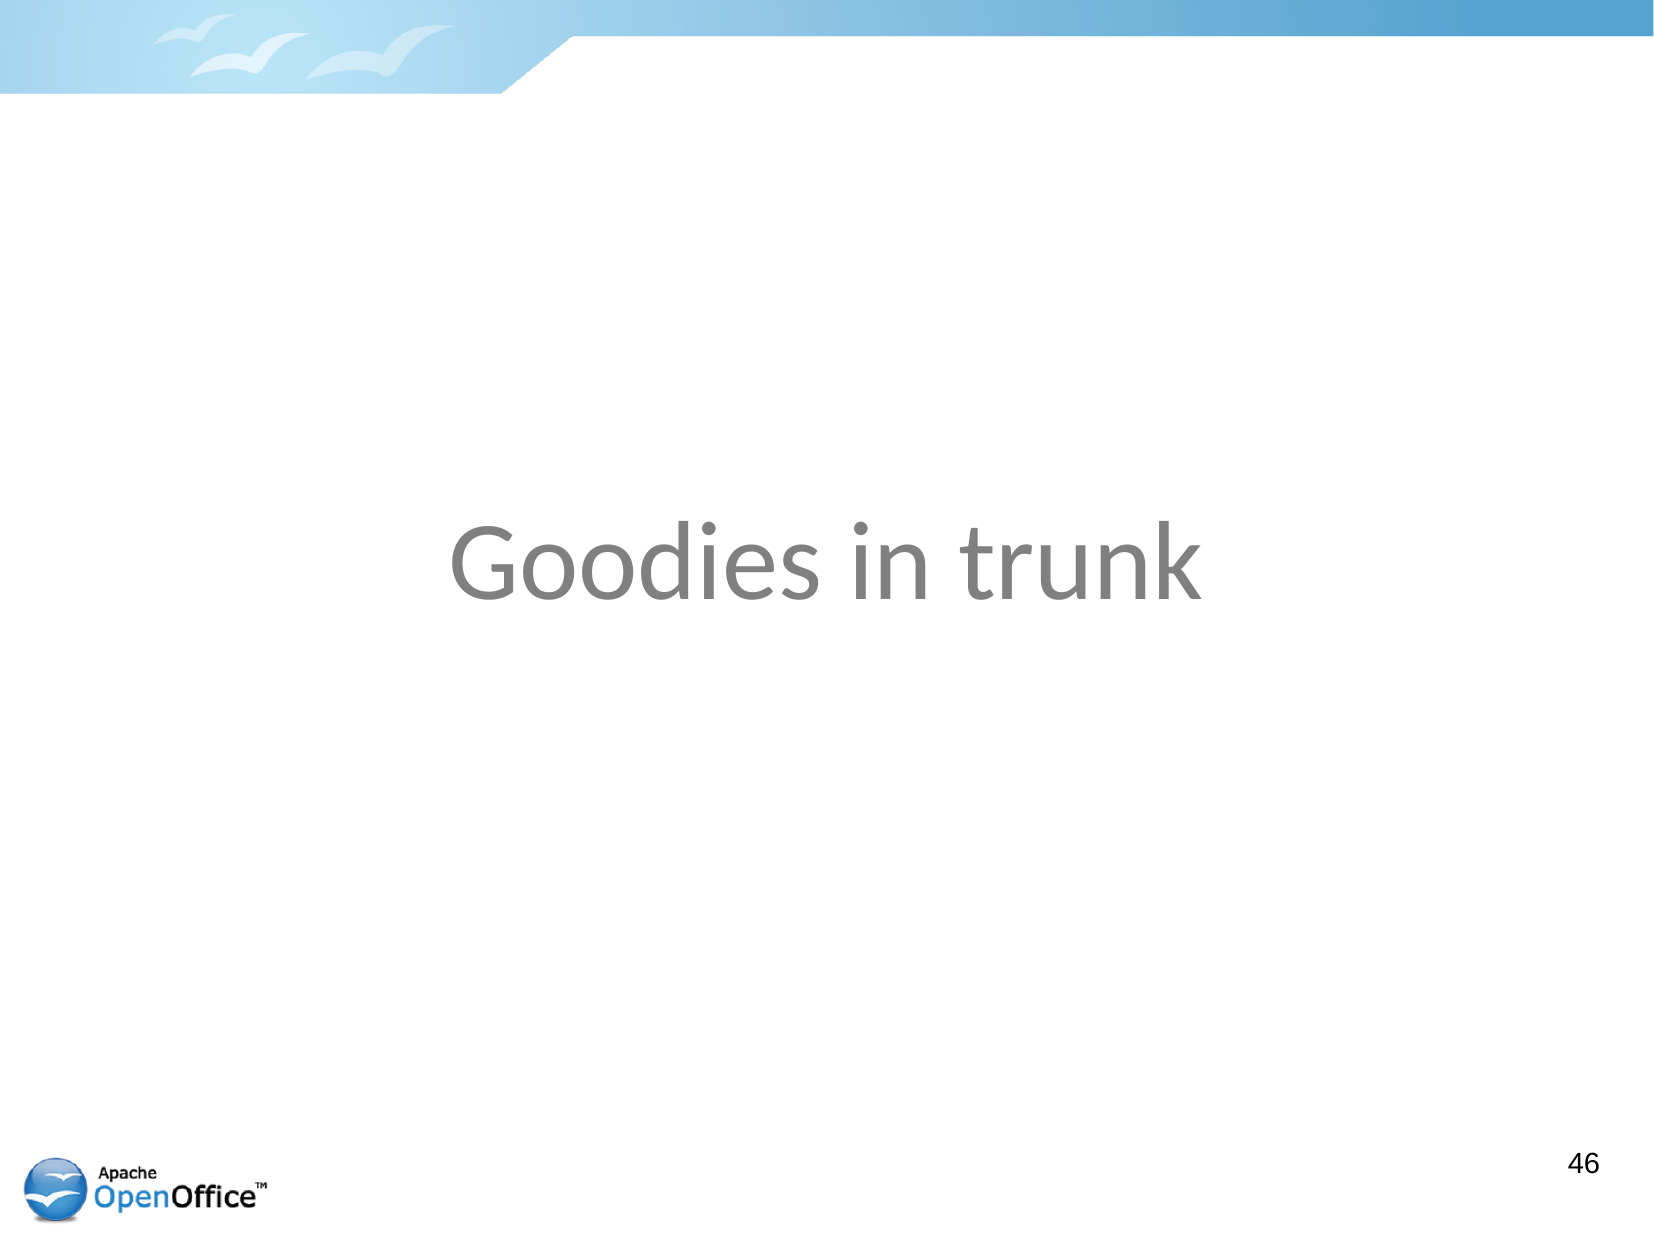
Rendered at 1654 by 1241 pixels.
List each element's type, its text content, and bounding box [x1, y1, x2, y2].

list Goodies in trunk [82, 372, 1571, 968]
picture [0, 0, 1654, 1241]
